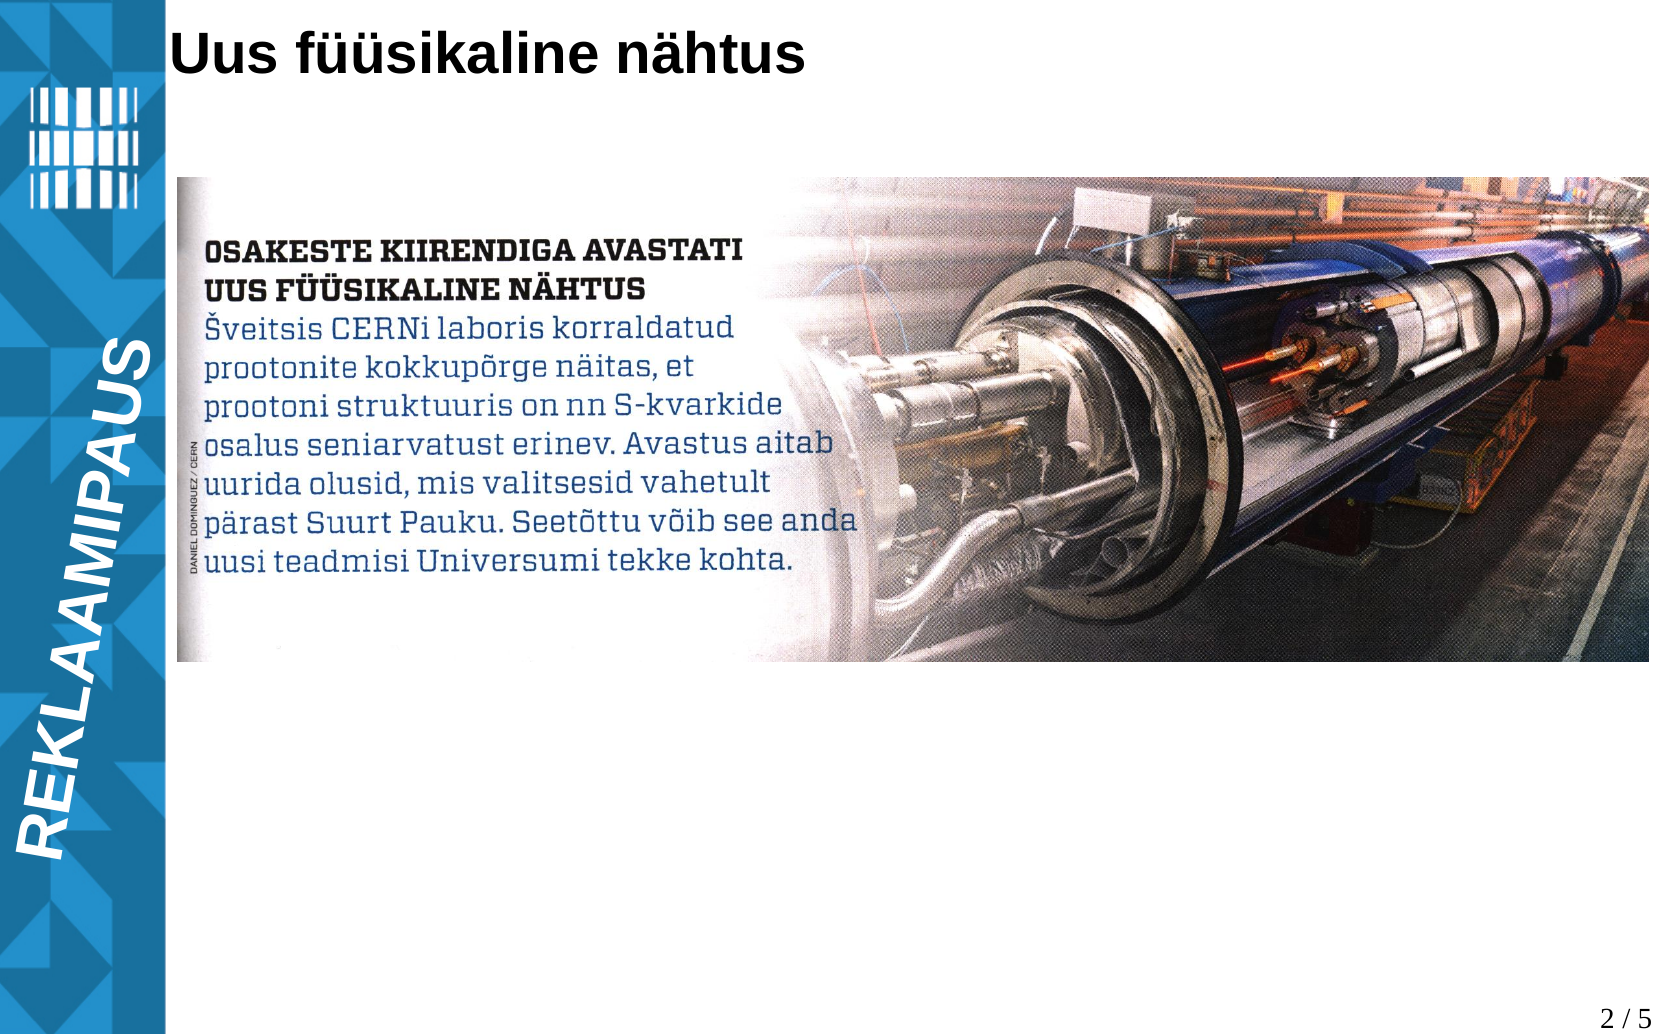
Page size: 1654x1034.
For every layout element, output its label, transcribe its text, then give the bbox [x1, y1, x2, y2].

title Uus füüsikaline nähtus [169, 11, 1571, 95]
picture [177, 177, 1649, 662]
